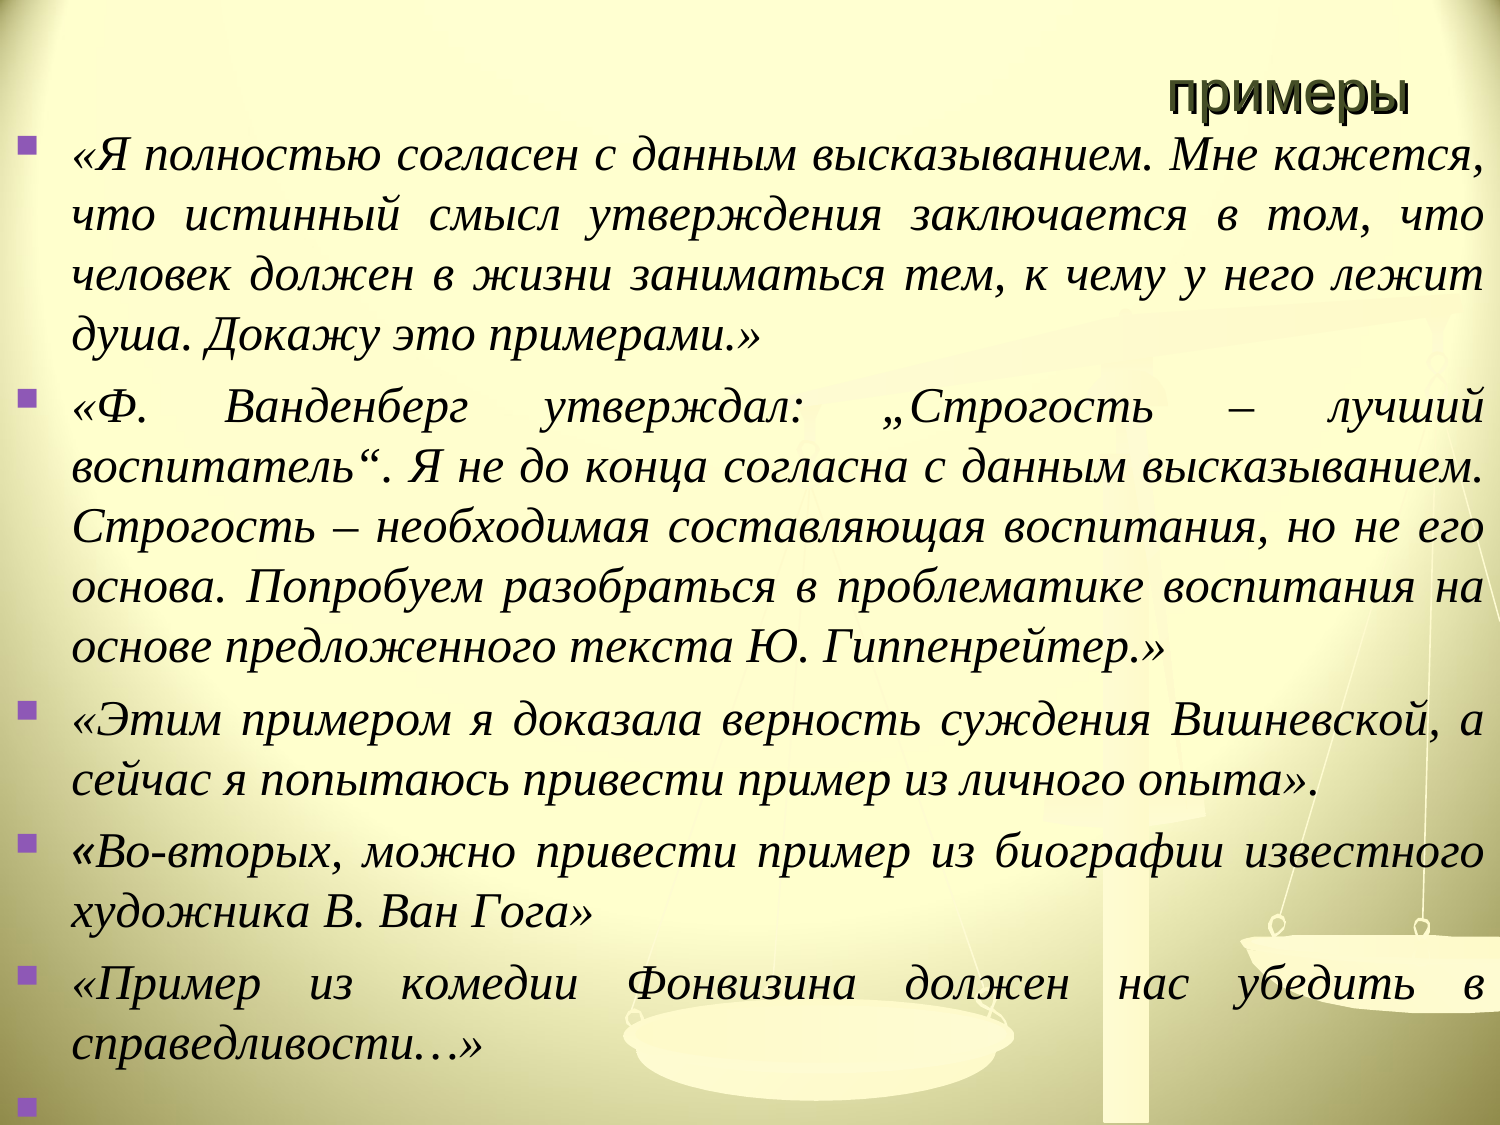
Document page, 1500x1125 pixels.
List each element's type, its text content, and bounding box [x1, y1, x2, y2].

list «Я полностью согласен с данным высказыванием. Мне кажется, что истинный смысл утверждения заключается в том, что человек должен в жизни заниматься тем, к чему у него лежит душа. Докажу это примерами.» «Ф. Ванденберг утверждал: „Строгость – лучший воспитатель“. Я не до конца согласна с данным высказыванием. Строгость – необходимая составляющая воспитания, но не его основа. Попробуем разобраться в проблематике воспитания на основе предложенного текста Ю. Гиппенрейтер.» «Этим примером я доказала верность суждения Вишневской, а сейчас я попытаюсь привести пример из личного опыта». «Во-вторых, можно привести пример из биографии известного художника В. Ван Гога» «Пример из комедии Фонвизина должен нас убедить в справедливости…» [0, 112, 1500, 1125]
title примеры [75, 45, 1426, 112]
picture [0, 0, 1500, 112]
